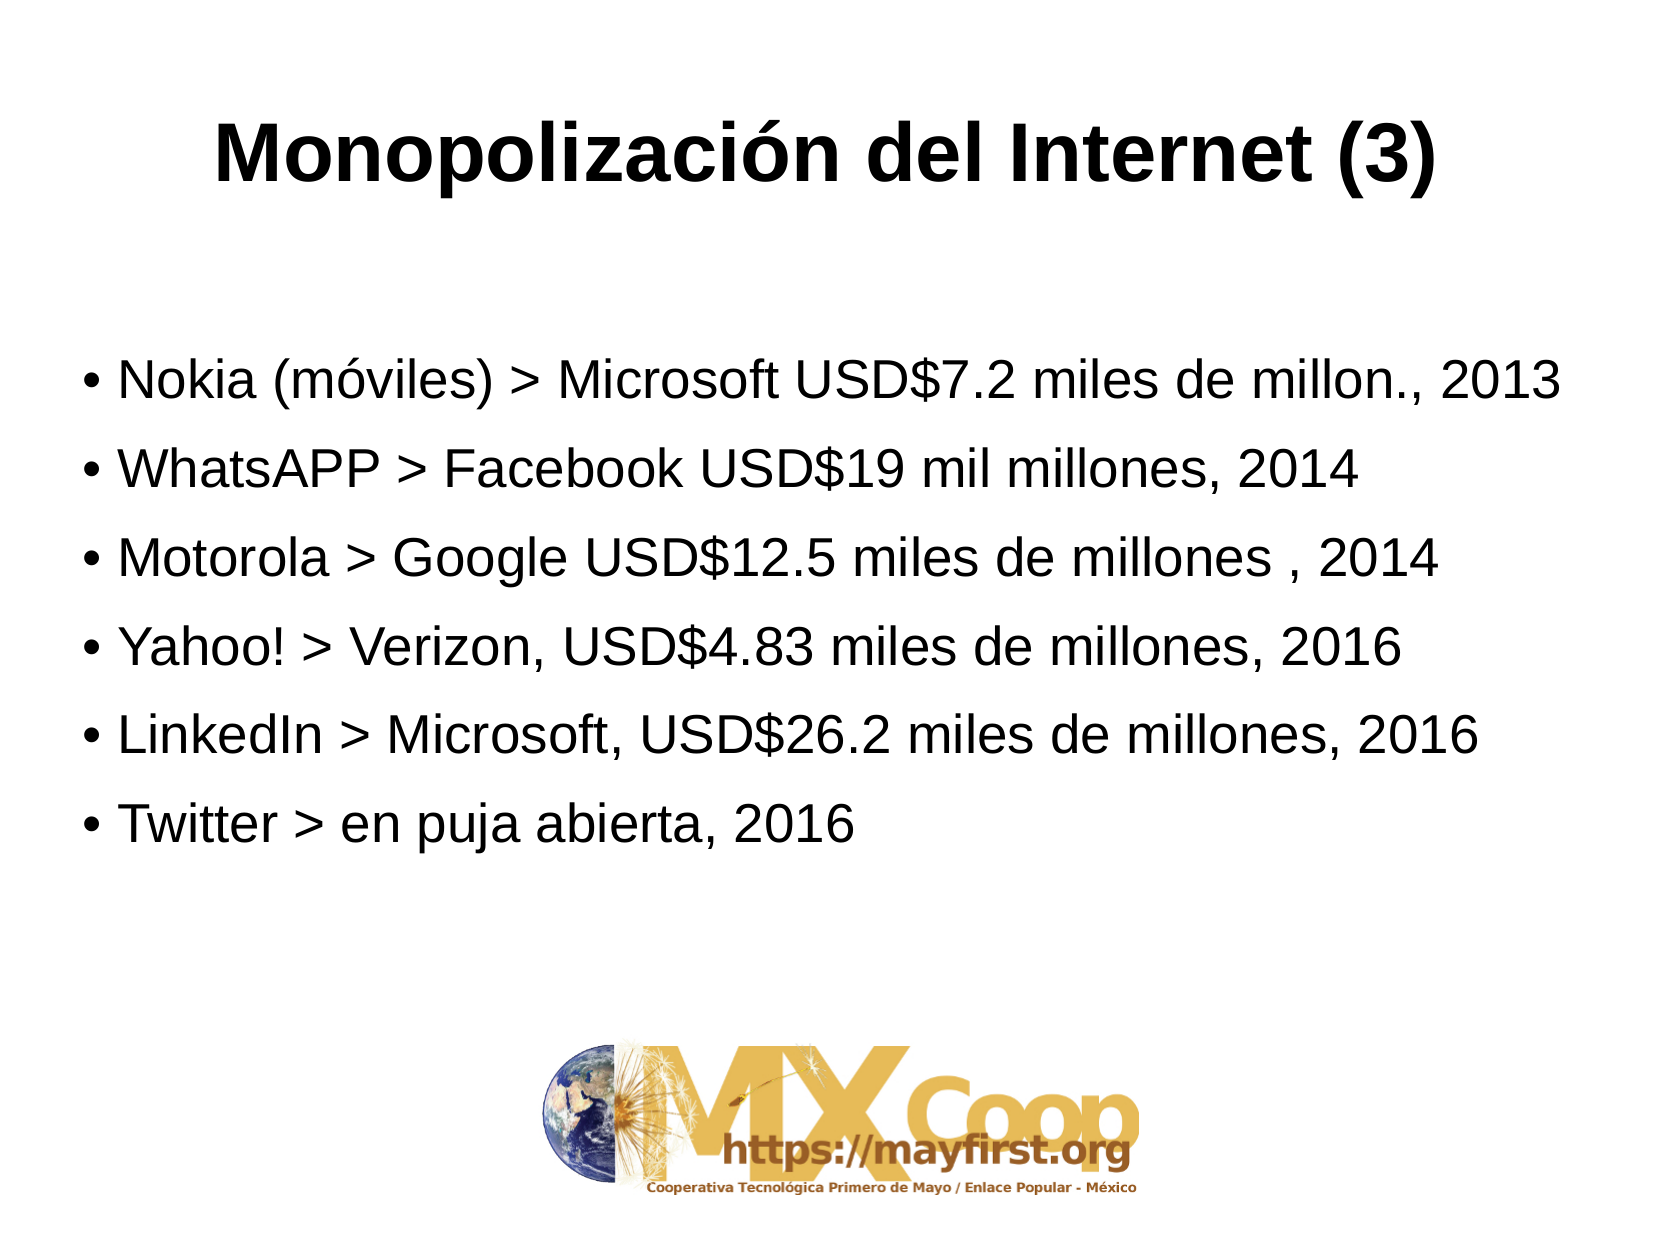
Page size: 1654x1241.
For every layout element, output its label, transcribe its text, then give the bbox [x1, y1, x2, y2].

picture [538, 1034, 1139, 1195]
list • Nokia (móviles) > Microsoft USD$7.2 miles de millon., 2013 • WhatsAPP > Facebook USD$19 mil millones, 2014 • Motorola > Google USD$12.5 miles de millones , 2014 • Yahoo! > Verizon, USD$4.83 miles de millones, 2016 • LinkedIn > Microsoft, USD$26.2 miles de millones, 2016 • Twitter > en puja abierta, 2016 [82, 349, 1571, 915]
title Monopolización del Internet (3) [82, 49, 1571, 257]
